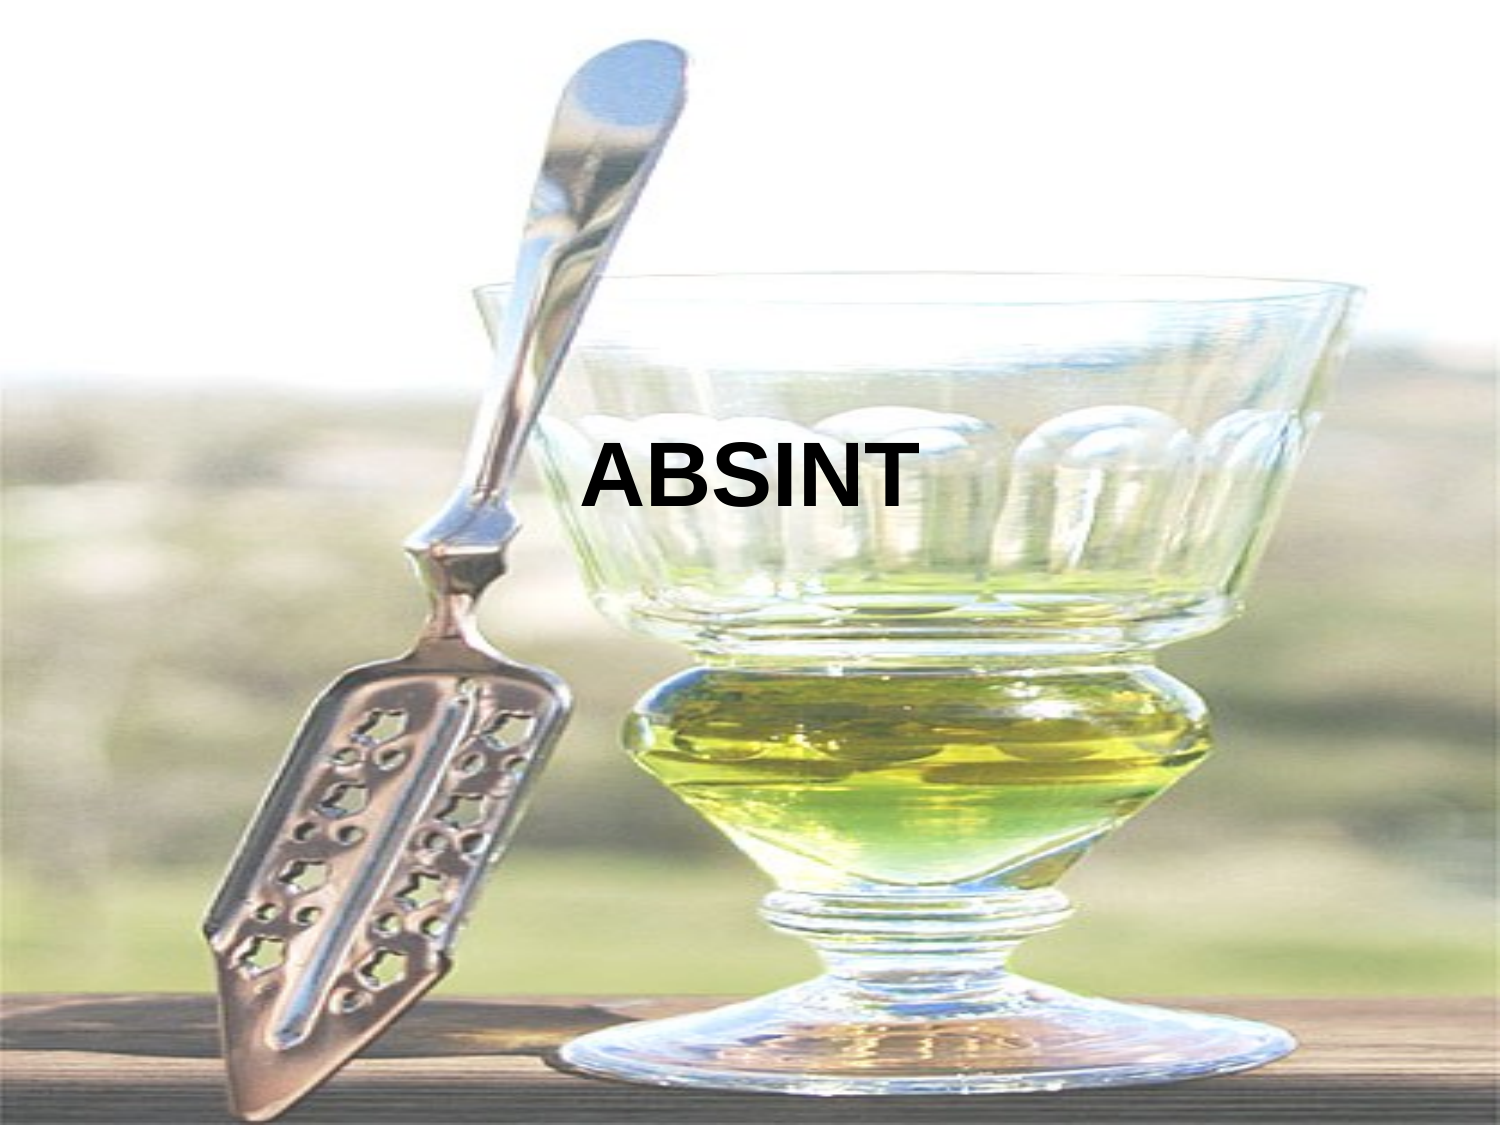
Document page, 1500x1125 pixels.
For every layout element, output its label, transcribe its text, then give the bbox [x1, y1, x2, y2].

picture [0, 0, 1500, 1125]
title ABSINT [112, 349, 1388, 591]
